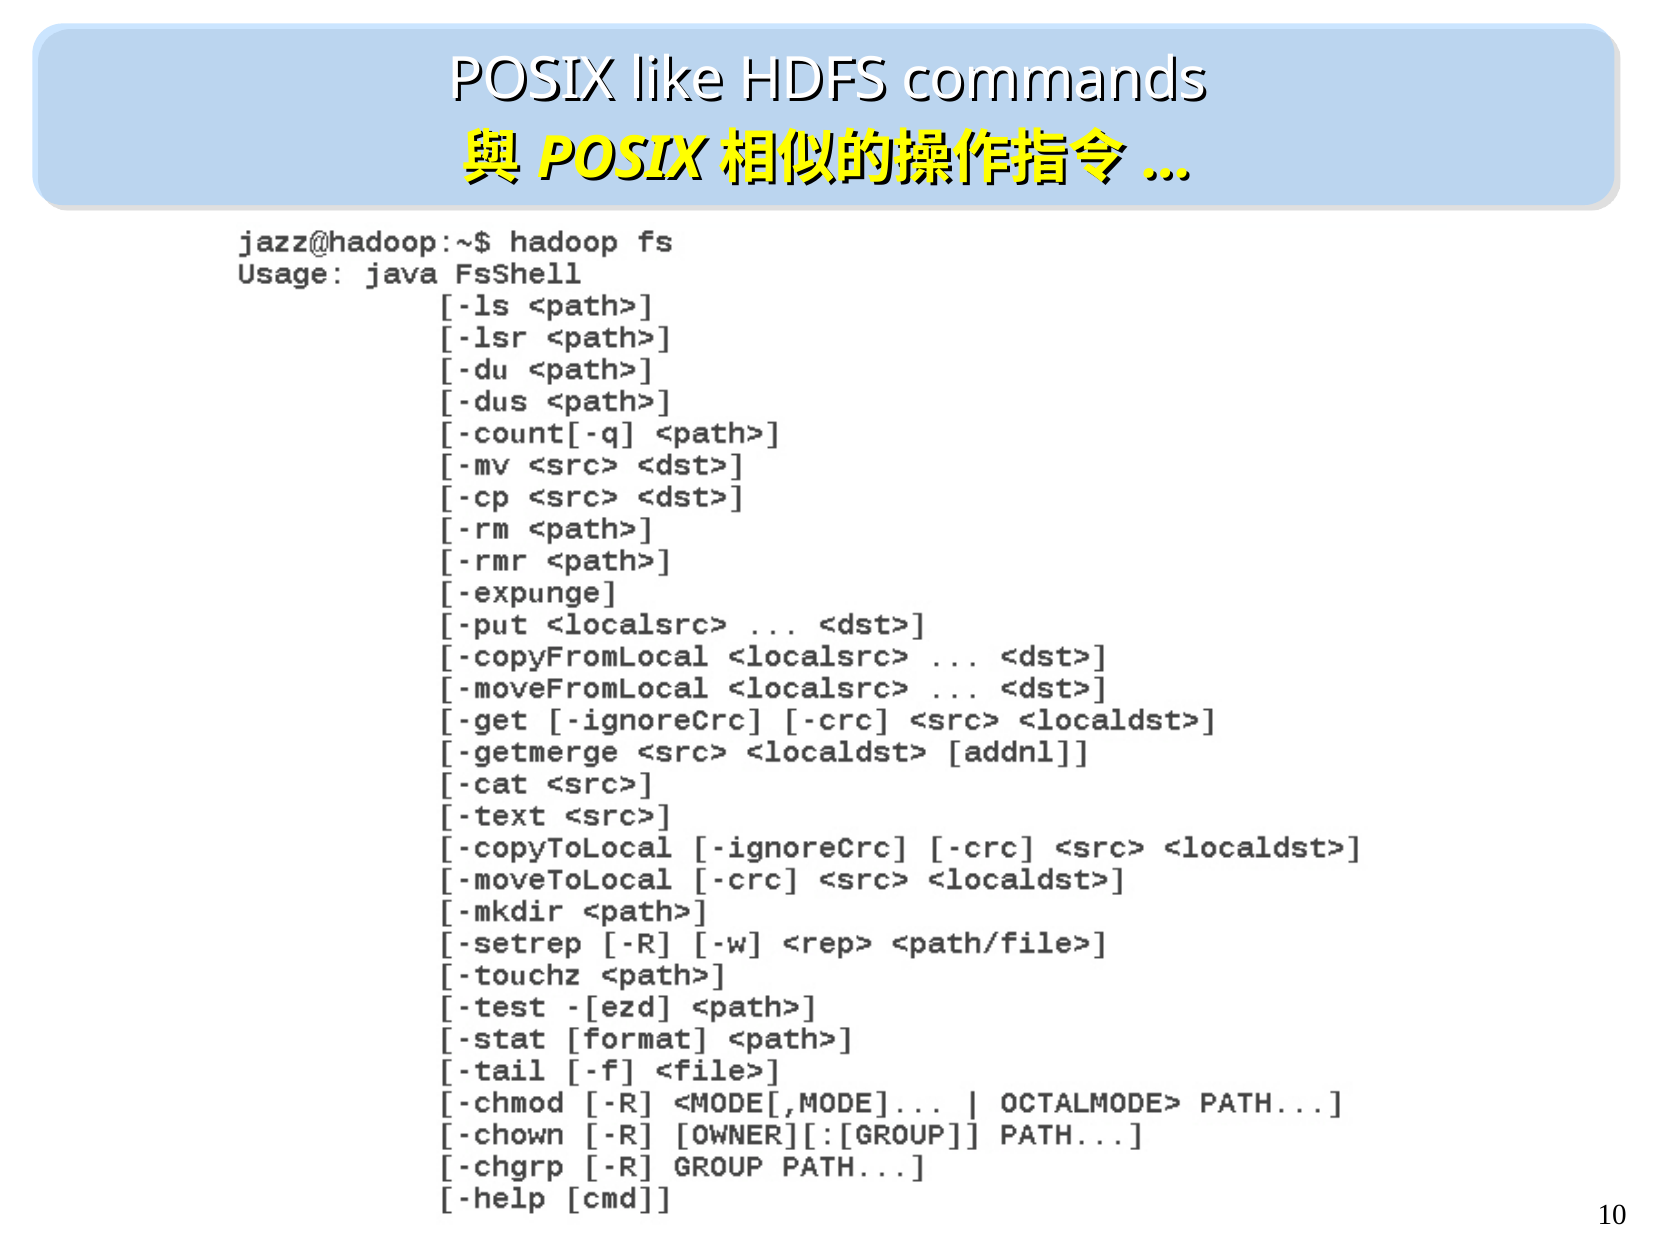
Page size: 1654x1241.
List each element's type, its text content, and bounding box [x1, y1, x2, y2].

text_box [1530, 23, 1615, 206]
picture [236, 222, 1447, 1235]
text_box [32, 23, 123, 206]
title POSIX like HDFS commands 與POSIX相似的操作指令... [123, 20, 1530, 211]
